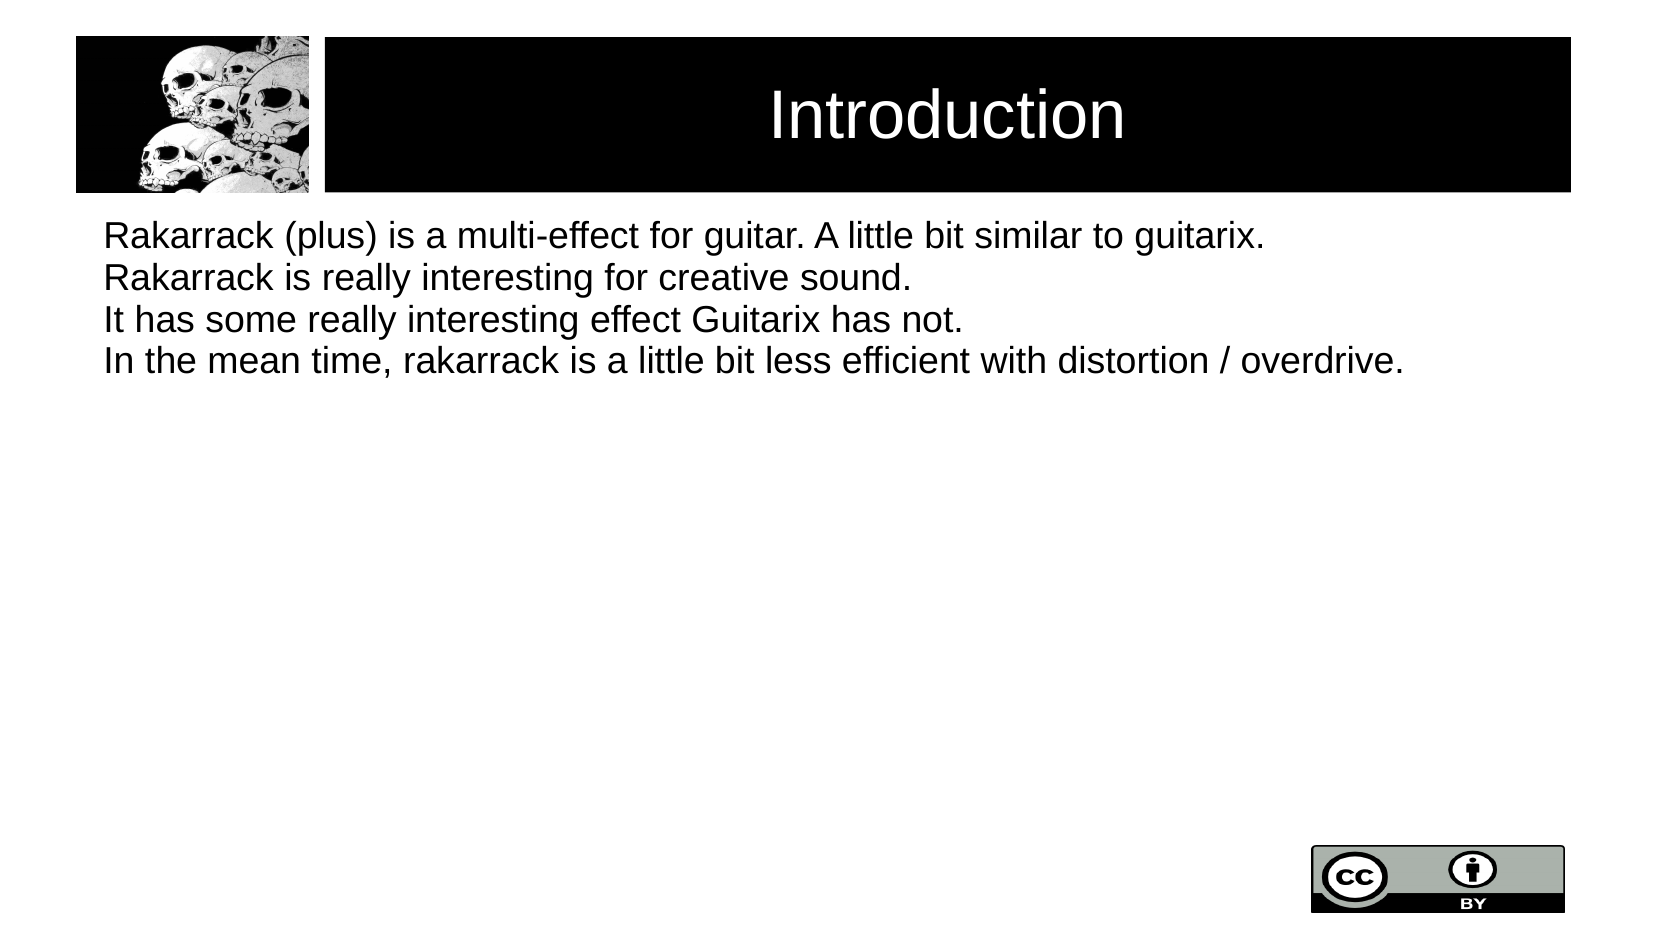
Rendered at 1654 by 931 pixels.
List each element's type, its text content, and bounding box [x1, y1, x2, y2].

text_box Rakarrack (plus) is a multi-effect for guitar. A little bit similar to guitarix. Rakarrack is really interesting for creative sound. It has some really interesting effect Guitarix has not. In the mean time, rakarrack is a little bit less efficient with distortion / overdrive. [88, 206, 1565, 474]
picture [76, 36, 309, 193]
title Introduction [324, 37, 1571, 193]
picture [1311, 845, 1565, 913]
